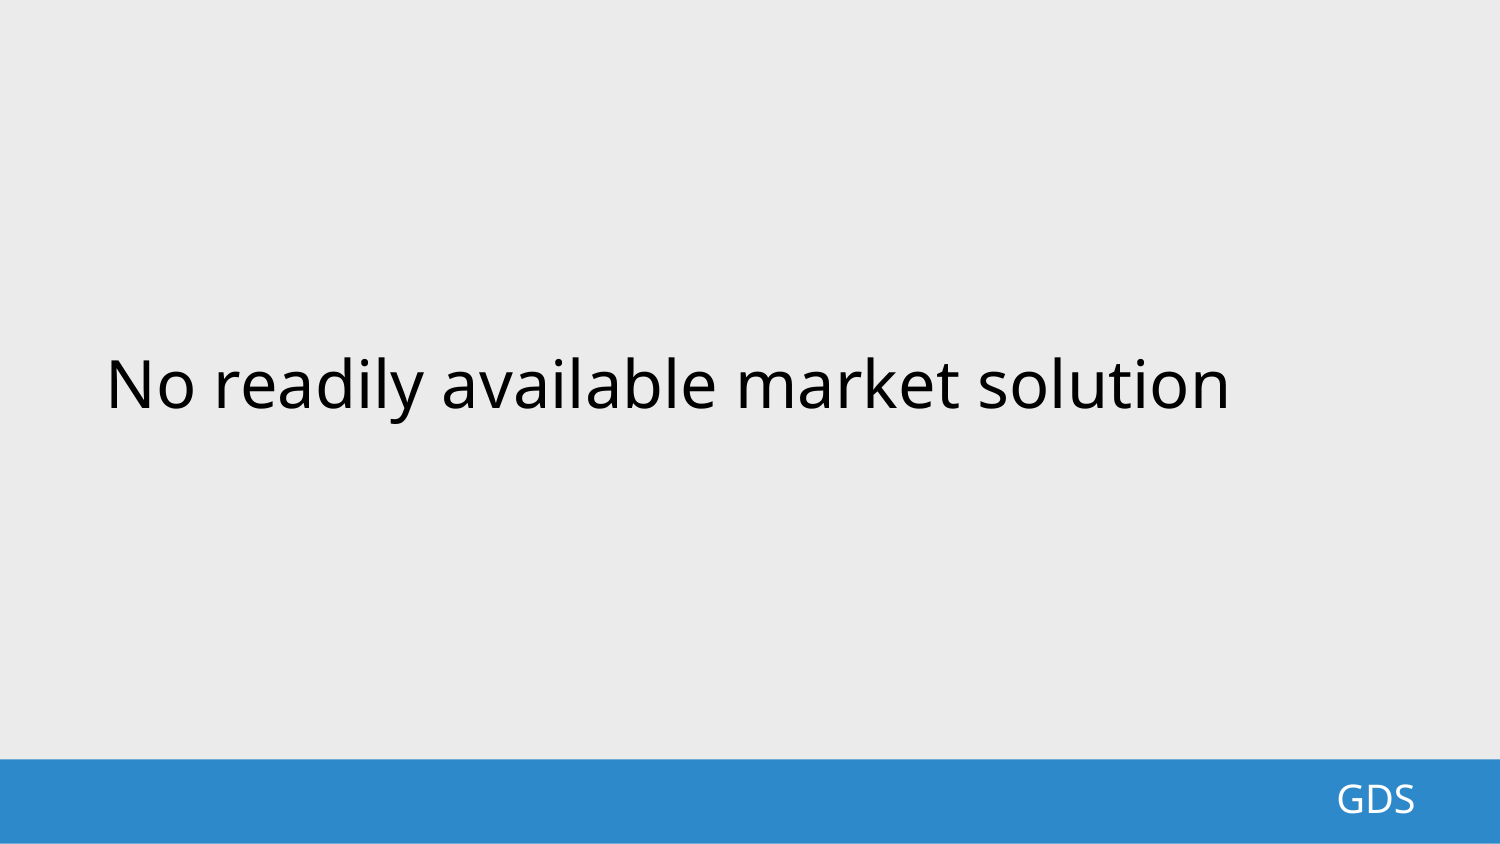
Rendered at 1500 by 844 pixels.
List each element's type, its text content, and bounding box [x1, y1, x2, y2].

text_box No readily available market solution [102, 0, 1397, 765]
